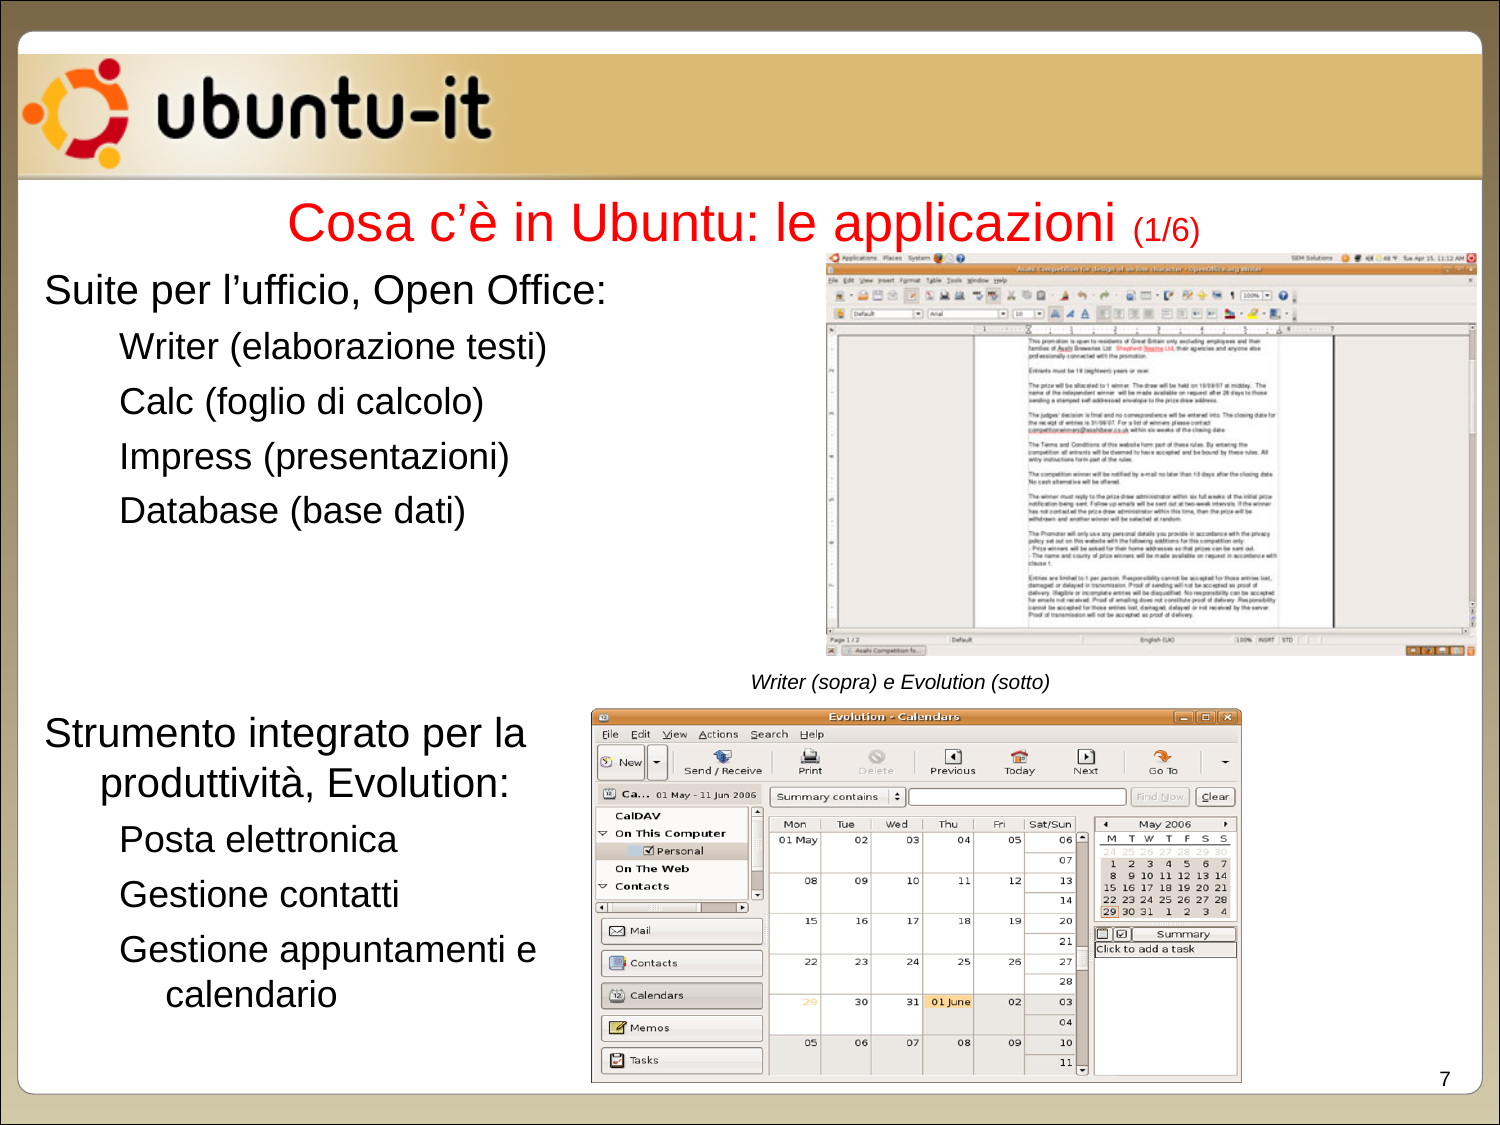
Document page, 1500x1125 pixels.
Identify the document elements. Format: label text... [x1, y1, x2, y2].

picture [18, 54, 1483, 180]
picture [826, 253, 1477, 656]
text_box Writer (sopra) e Evolution (sotto) [679, 661, 1123, 702]
picture [590, 708, 1242, 1083]
title Cosa c’è in Ubuntu: le applicazioni (1/6) [17, 178, 1471, 262]
list Suite per l’ufficio, Open Office: Writer (elaborazione testi) Calc (foglio di calcolo) Impress (presentazioni) Database (base dati) Strumento integrato per la produttività, Evolution: Posta elettronica Gestione contatti Gestione appuntamenti e calendario [29, 255, 715, 1091]
